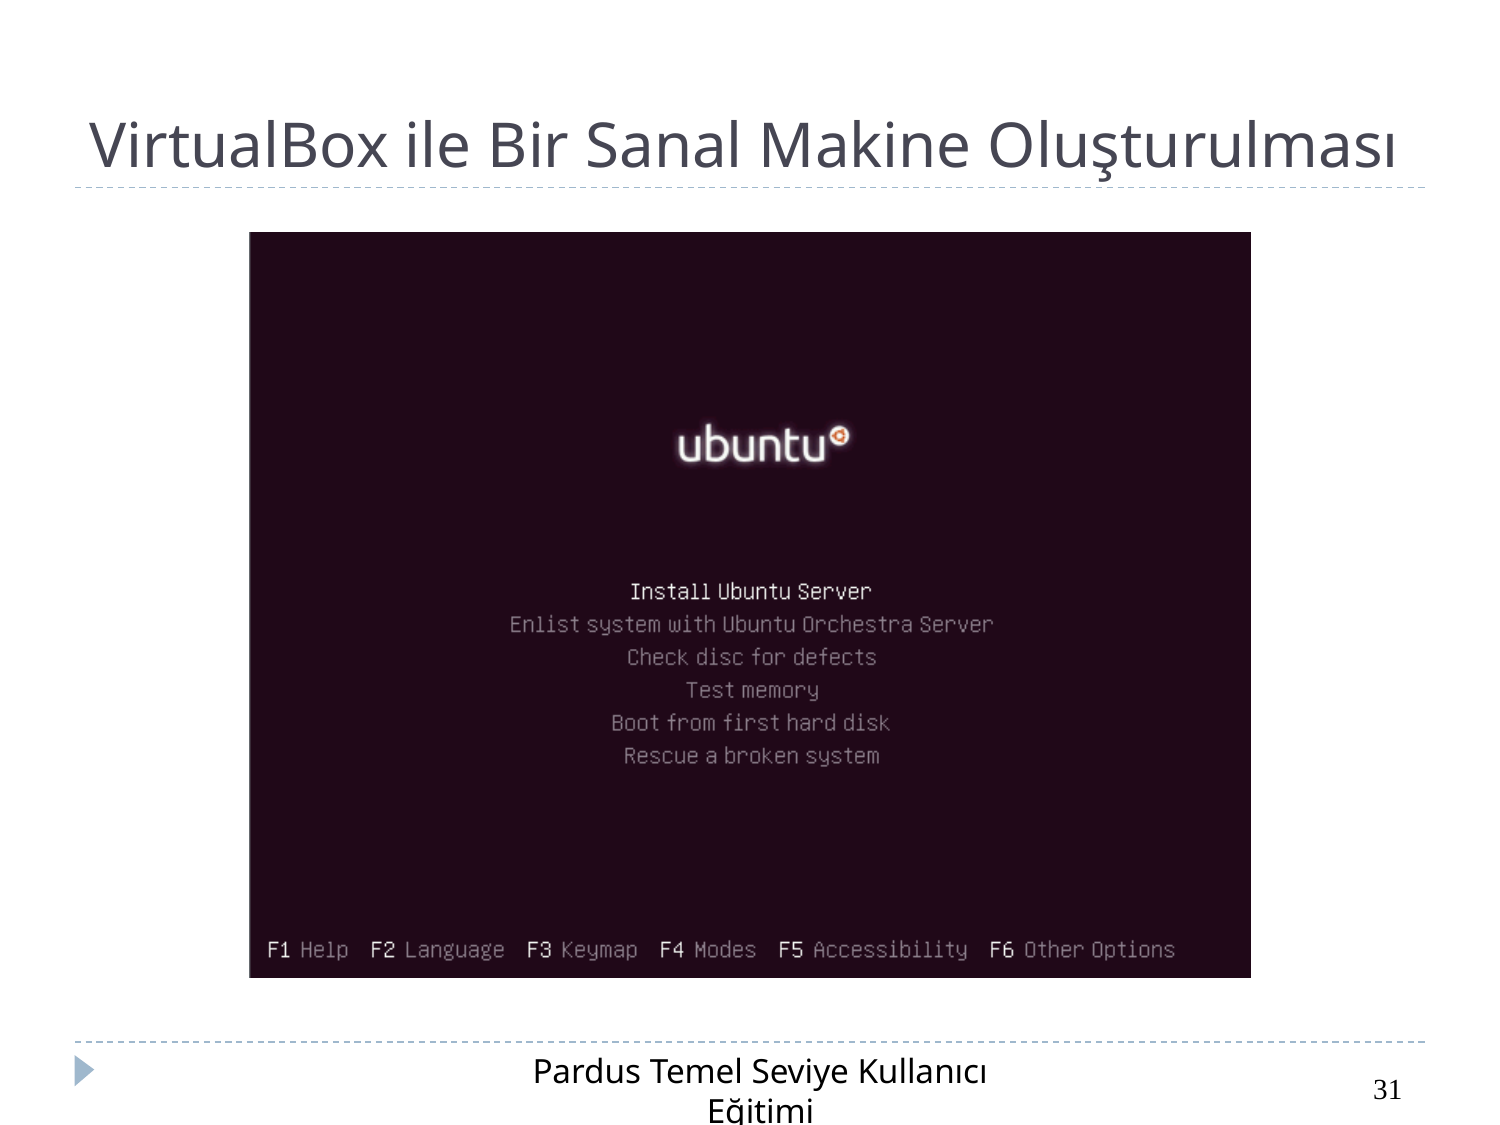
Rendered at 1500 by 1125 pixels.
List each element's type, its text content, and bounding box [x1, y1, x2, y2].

title VirtualBox ile Bir Sanal Makine Oluşturulması [75, 24, 1425, 188]
picture [249, 232, 1251, 978]
